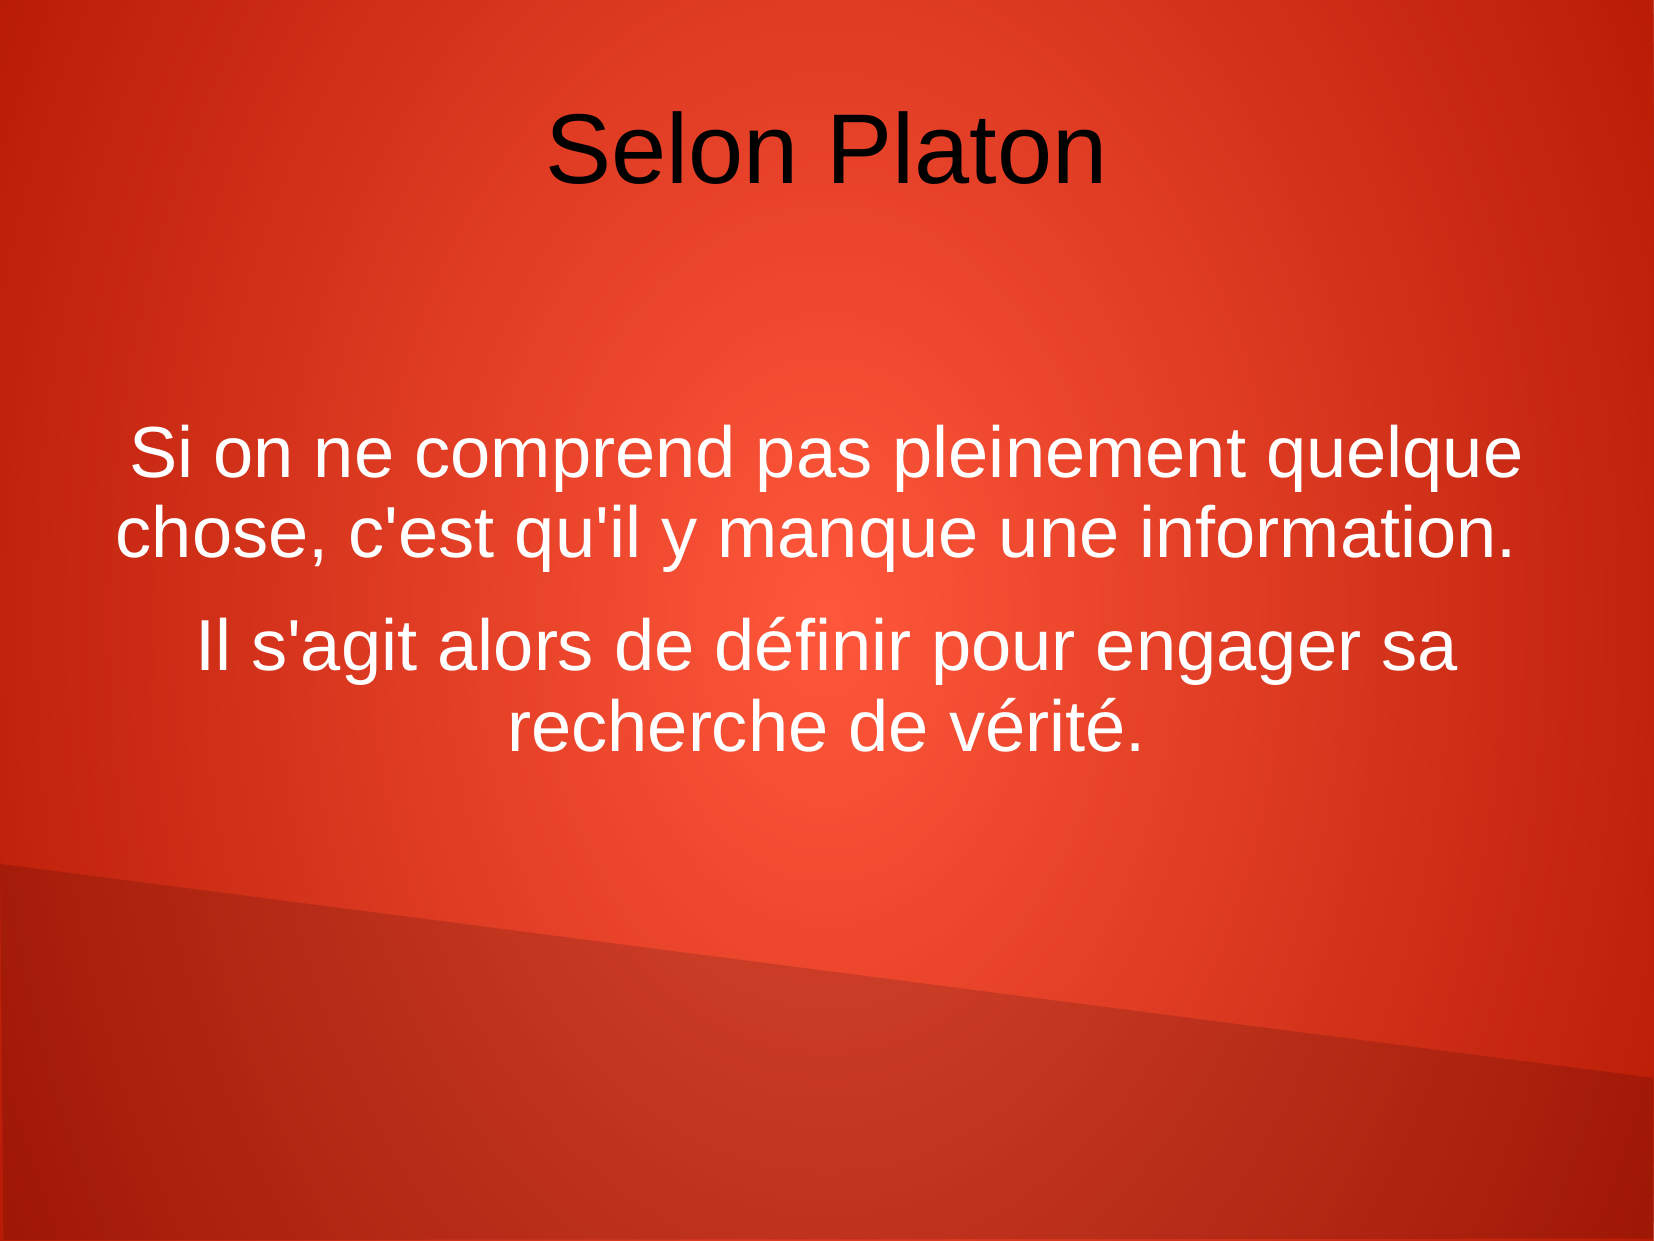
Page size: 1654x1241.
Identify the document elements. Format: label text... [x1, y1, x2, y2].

title Selon Platon [82, 47, 1571, 252]
list Si on ne comprend pas pleinement quelque chose, c'est qu'il y manque une information. Il s'agit alors de définir pour engager sa recherche de vérité. [82, 299, 1571, 1019]
